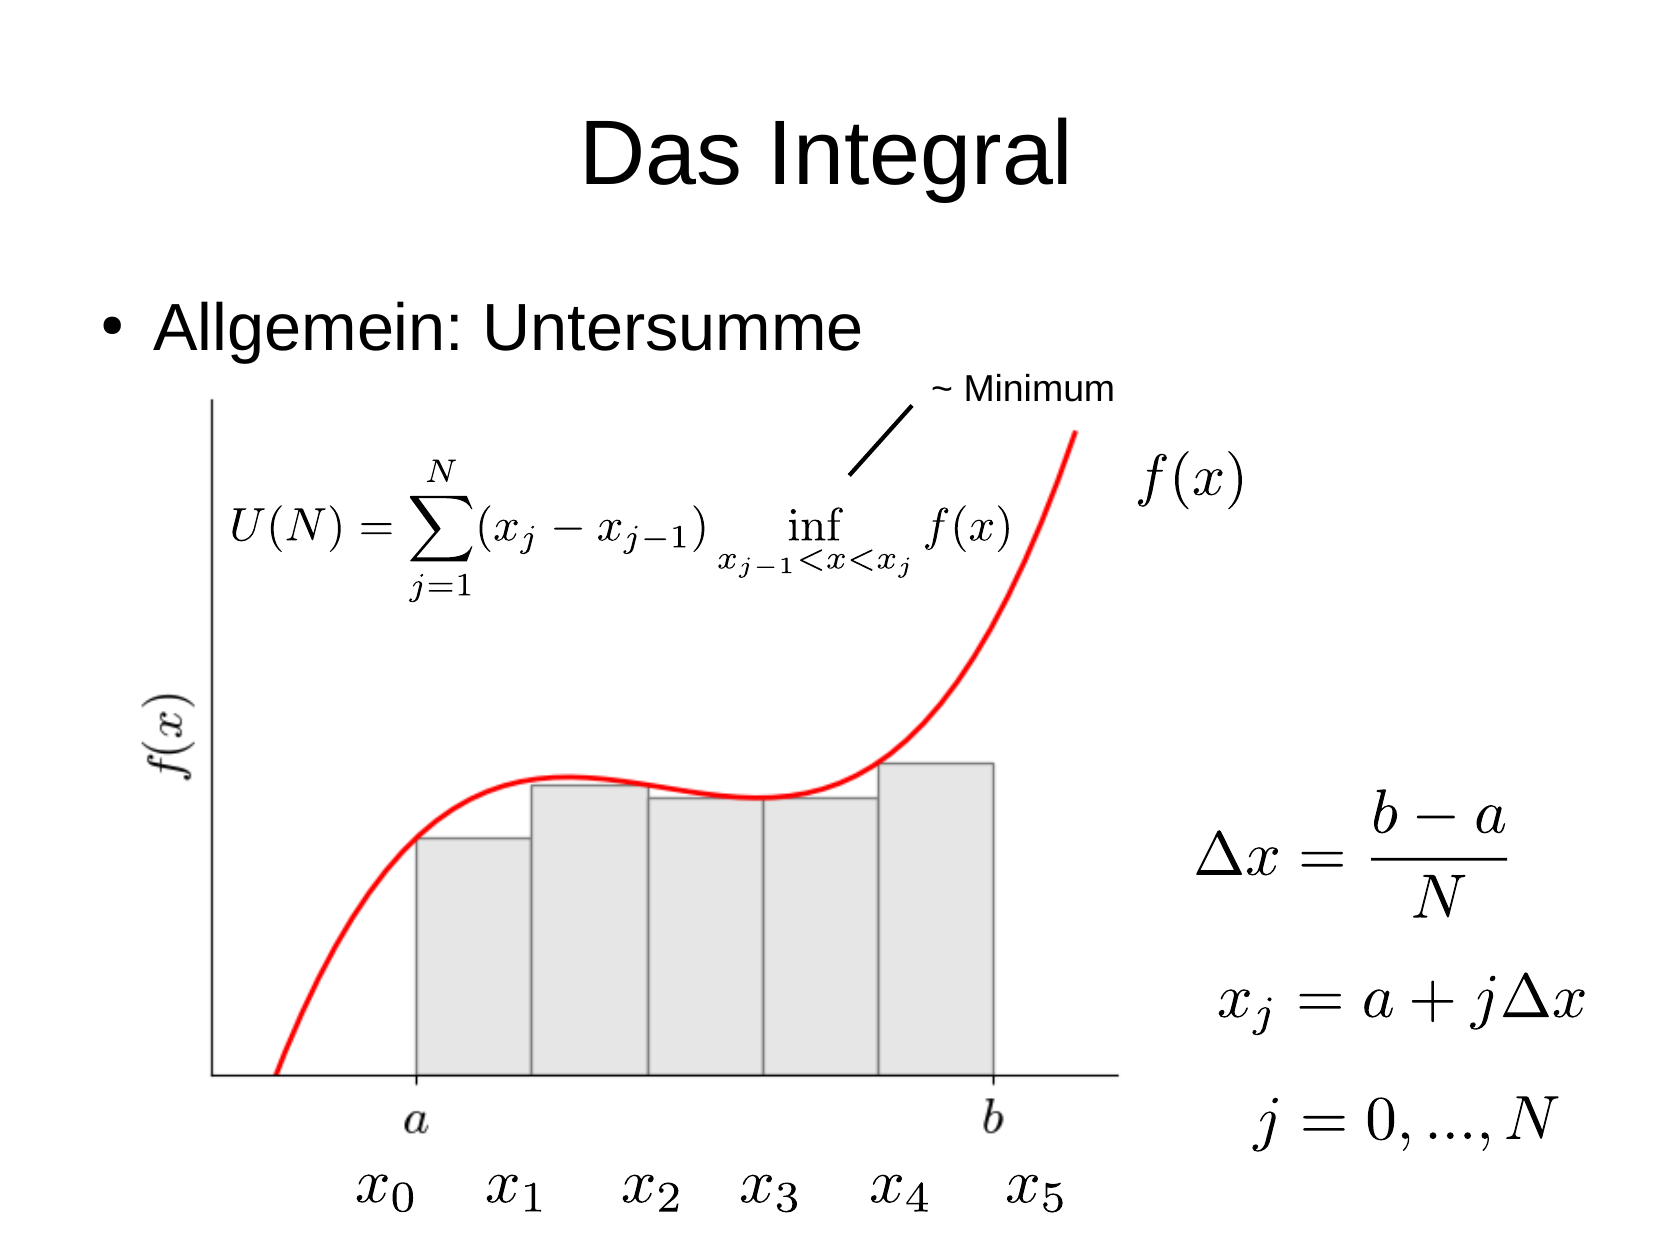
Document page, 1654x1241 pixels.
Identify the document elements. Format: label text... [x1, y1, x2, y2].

text_box [484, 1174, 546, 1212]
text_box [593, 1127, 705, 1233]
text_box [1134, 451, 1248, 510]
text_box [354, 1174, 416, 1213]
text_box [738, 1174, 800, 1213]
list Allgemein: Untersumme [82, 290, 1571, 1094]
picture [122, 1094, 1141, 1224]
title Das Integral [82, 56, 1571, 250]
text_box [868, 1174, 930, 1212]
text_box [1252, 1096, 1561, 1152]
text_box [1004, 1174, 1066, 1213]
text_box [1193, 789, 1508, 918]
text_box [229, 459, 1014, 603]
text_box [1216, 972, 1588, 1036]
text_box ~ Minimum [916, 359, 1131, 417]
